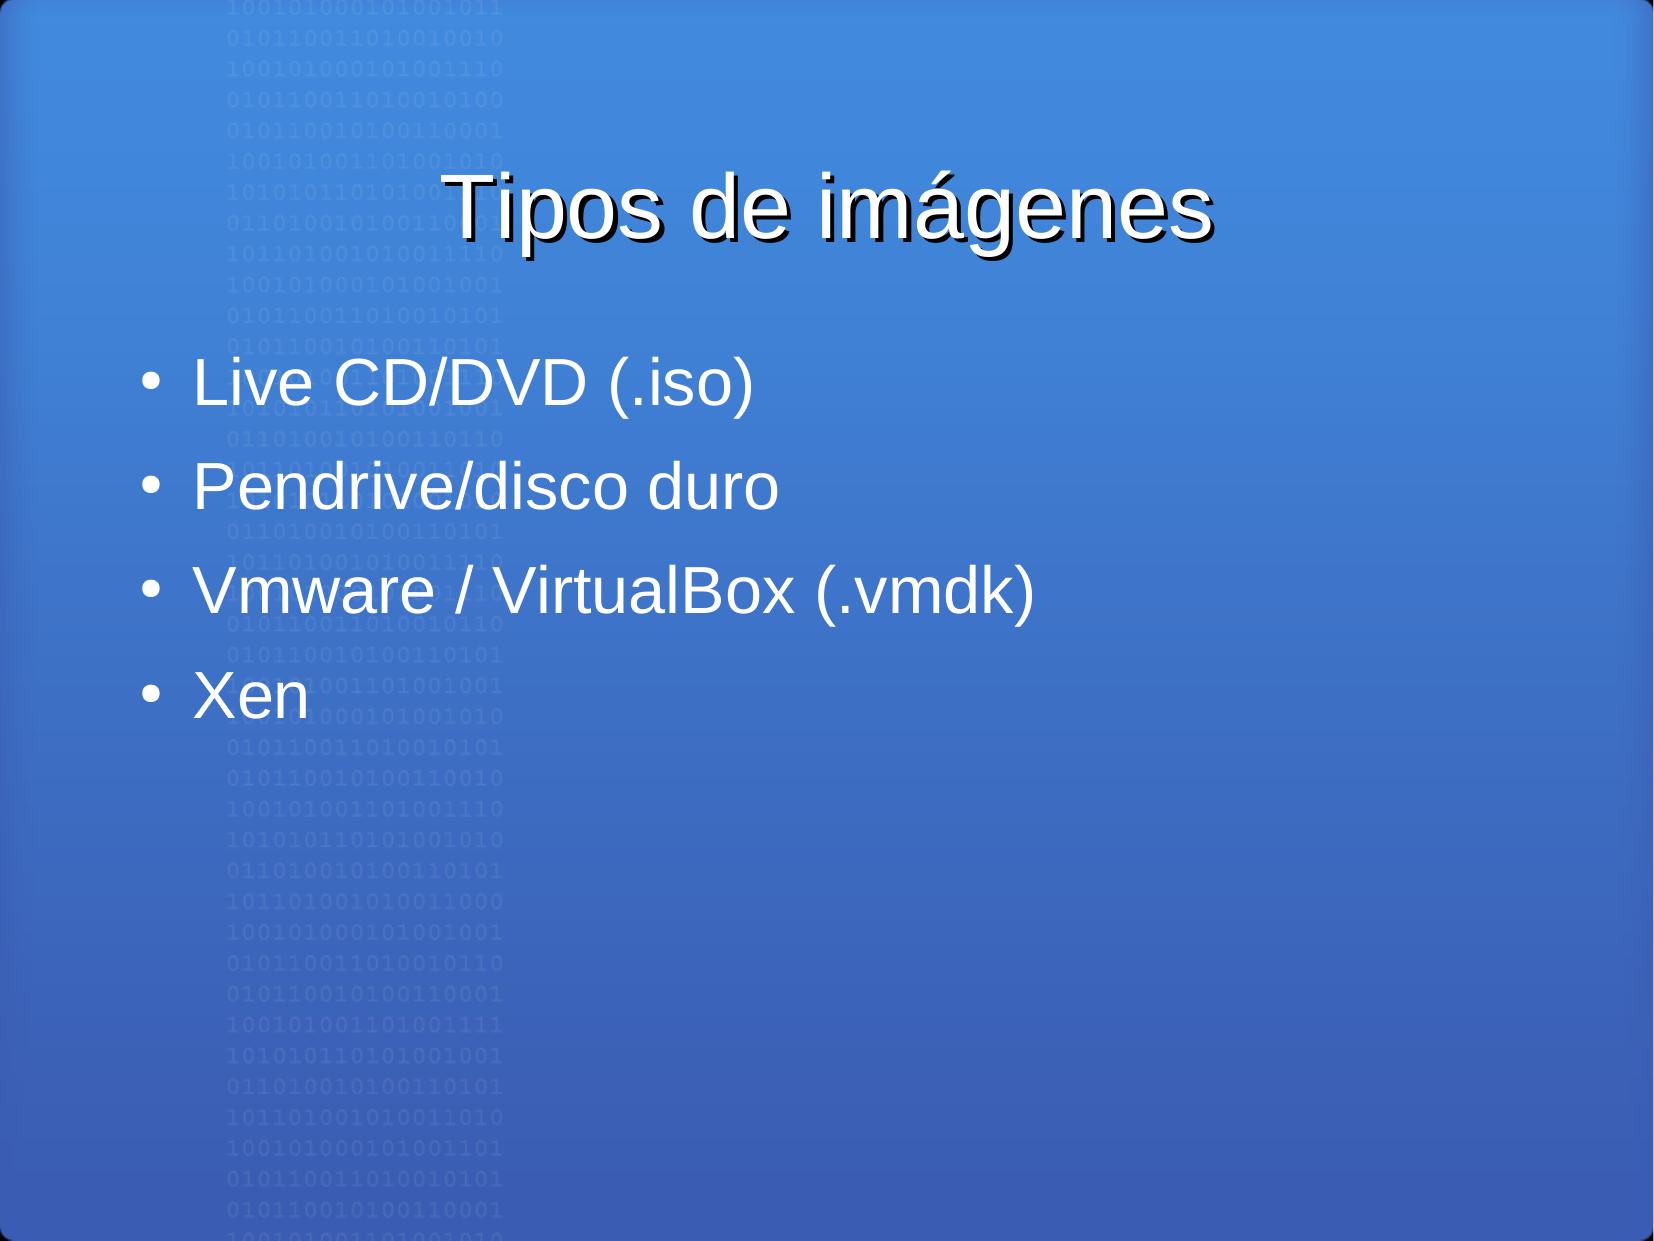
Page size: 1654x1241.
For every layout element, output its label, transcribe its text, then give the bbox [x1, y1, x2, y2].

list Live CD/DVD (.iso) Pendrive/disco duro Vmware / VirtualBox (.vmdk) Xen [121, 344, 1534, 1112]
title Tipos de imágenes [121, 110, 1534, 303]
picture [0, 0, 1654, 1241]
